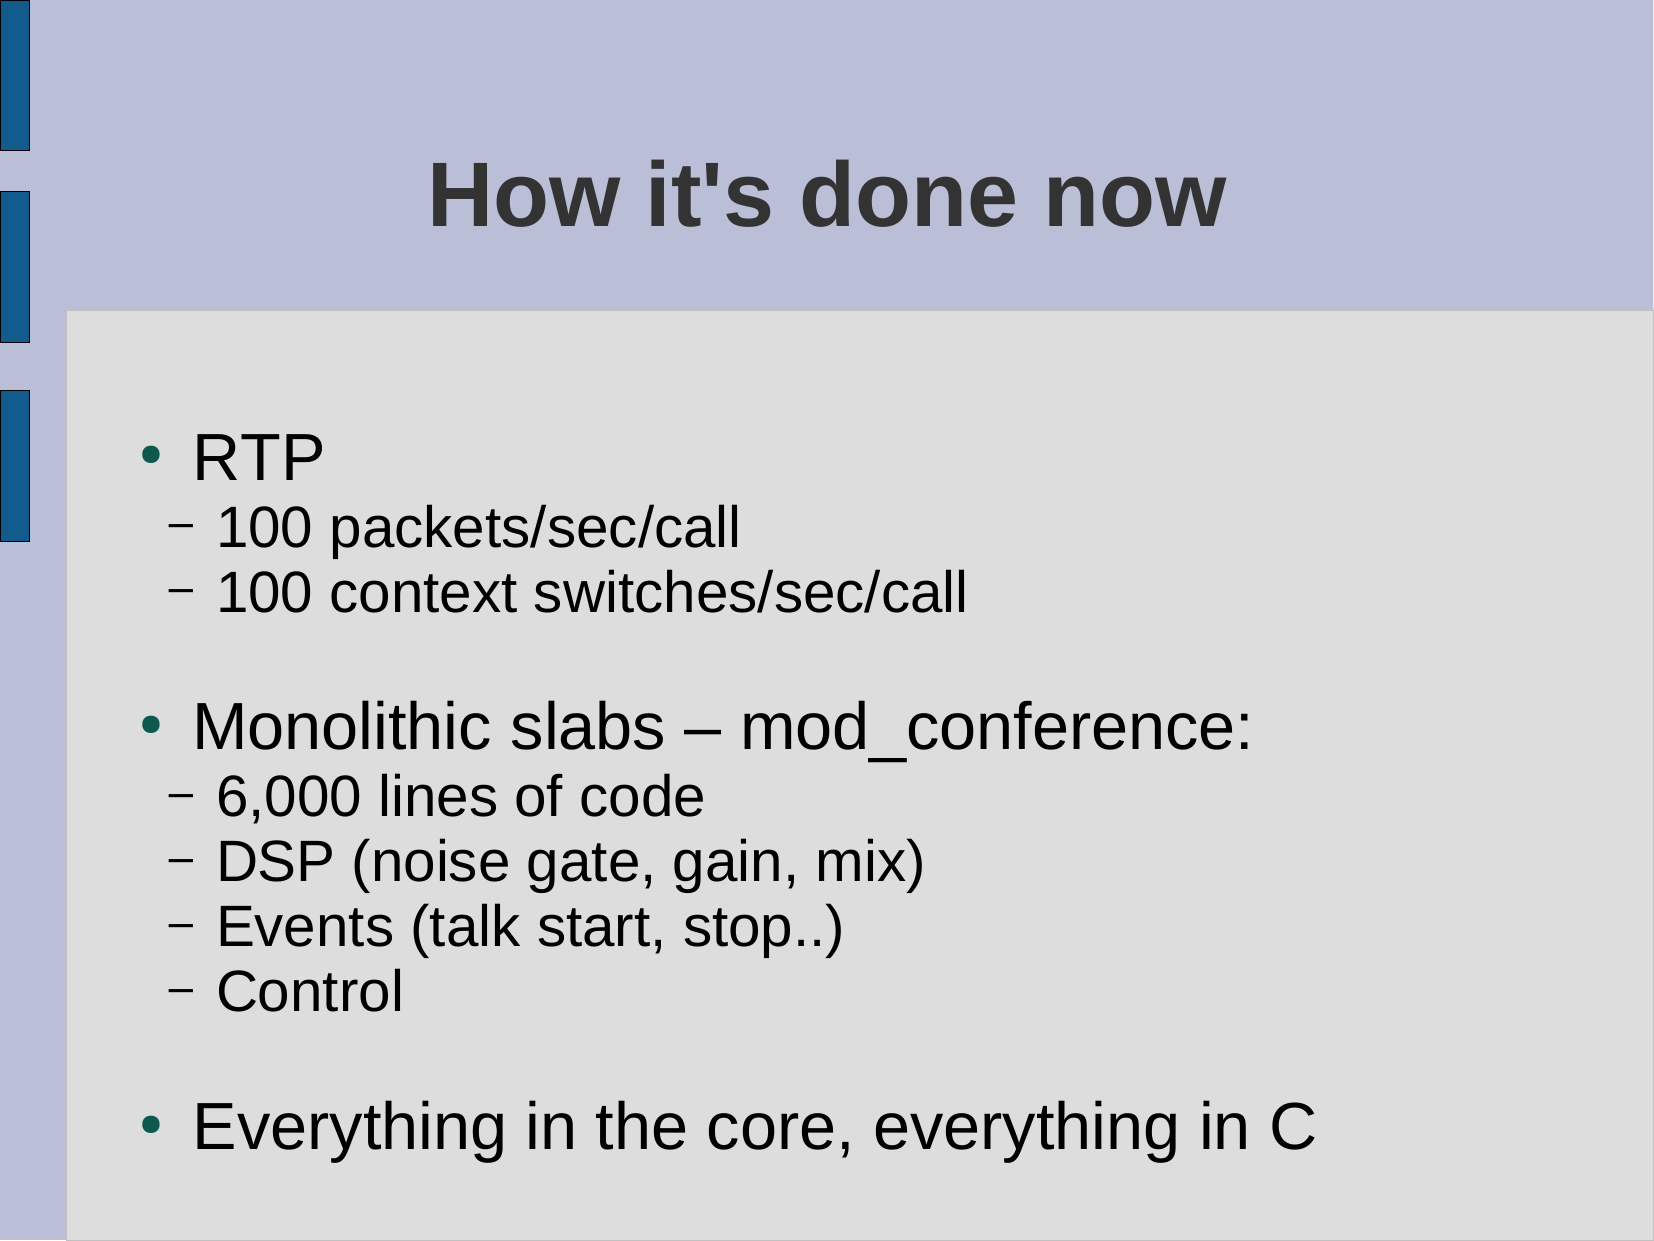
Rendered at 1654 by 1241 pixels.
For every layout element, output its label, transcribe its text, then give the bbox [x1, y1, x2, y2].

list RTP 100 packets/sec/call 100 context switches/sec/call Monolithic slabs – mod_conference: 6,000 lines of code DSP (noise gate, gain, mix) Events (talk start, stop..) Control Everything in the core, everything in C [121, 344, 1534, 1165]
title How it's done now [121, 98, 1534, 291]
